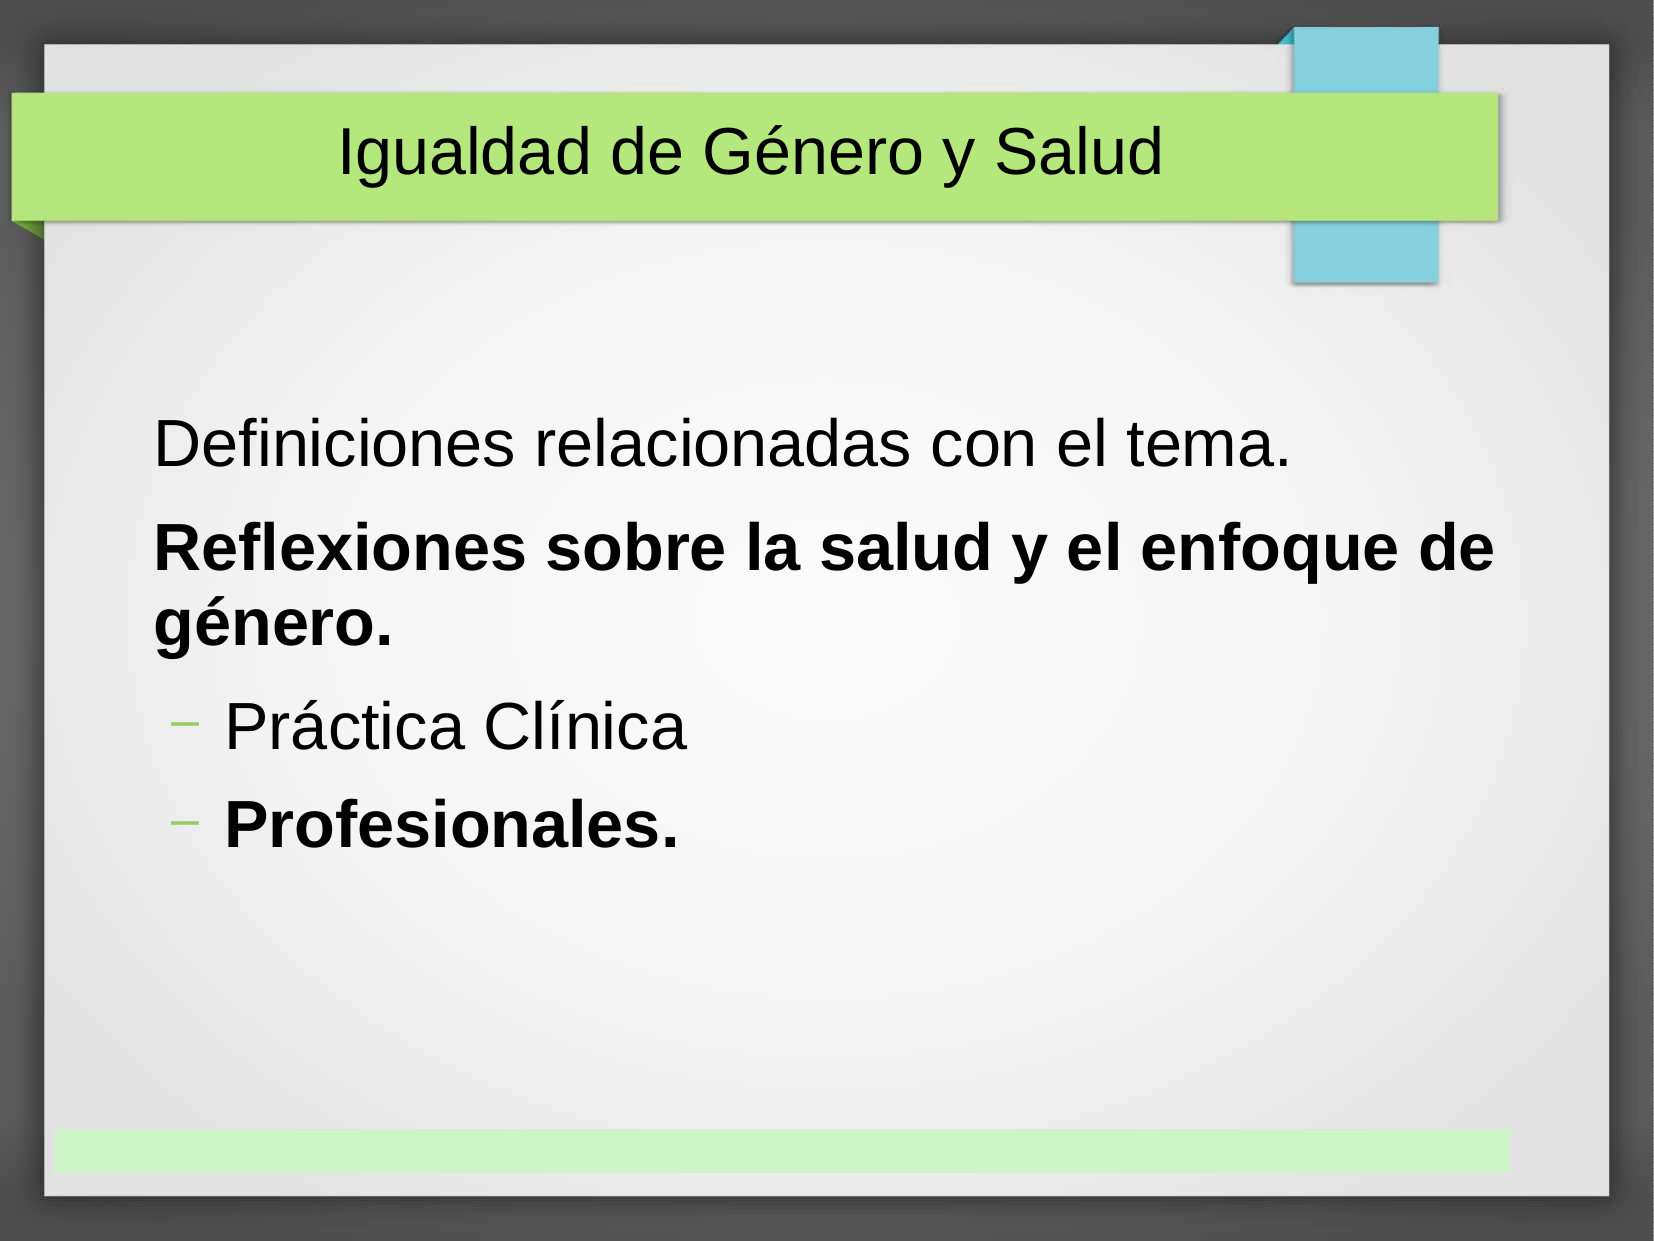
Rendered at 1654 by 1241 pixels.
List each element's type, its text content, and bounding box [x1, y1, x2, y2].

list Definiciones relacionadas con el tema. Reflexiones sobre la salud y el enfoque de género. Práctica Clínica Profesionales. [82, 405, 1571, 897]
picture [0, 0, 1654, 1241]
text_box Igualdad de Género y Salud [253, 102, 1268, 202]
text_box [55, 1129, 1510, 1173]
